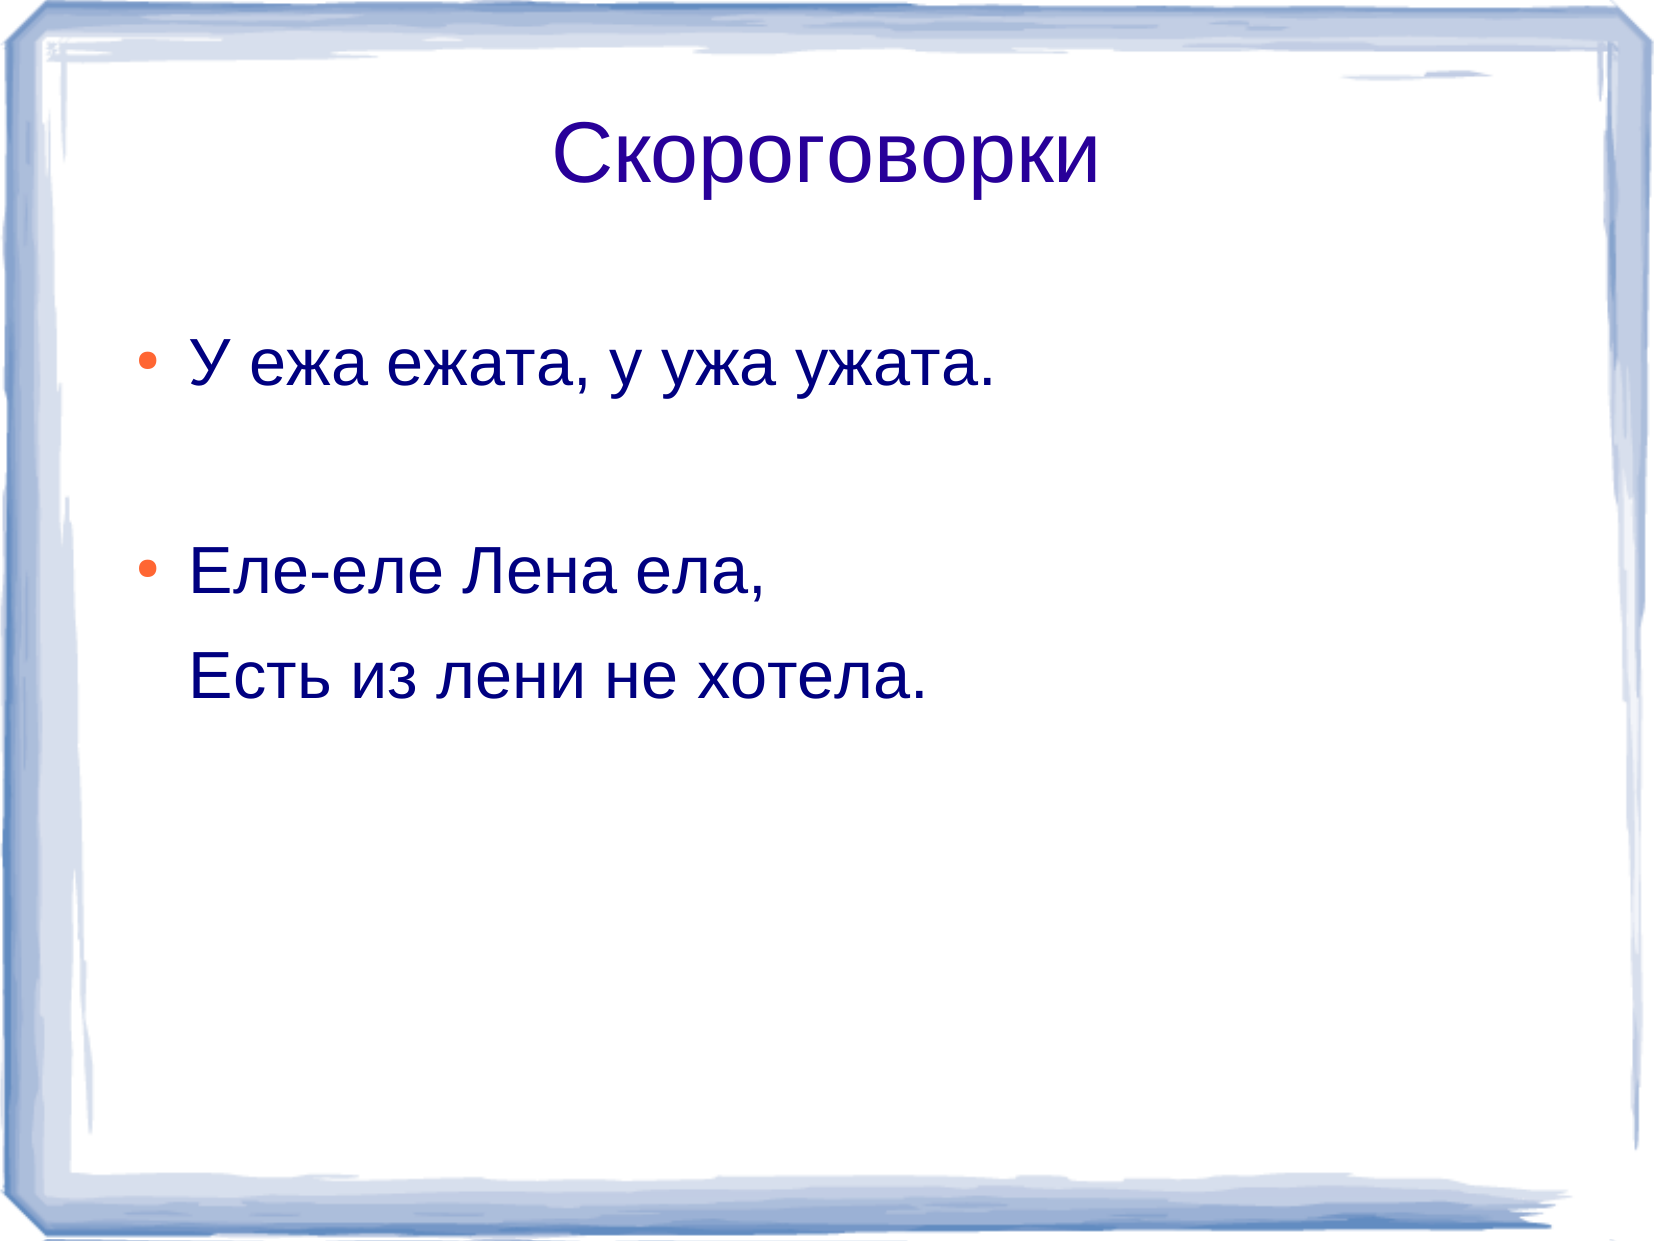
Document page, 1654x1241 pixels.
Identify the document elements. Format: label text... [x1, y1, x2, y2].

title Скороговорки [82, 49, 1571, 257]
list У ежа ежата, у ужа ужата. Еле-еле Лена ела, Есть из лени не хотела. [118, 324, 1571, 1144]
picture [0, 0, 1654, 1241]
